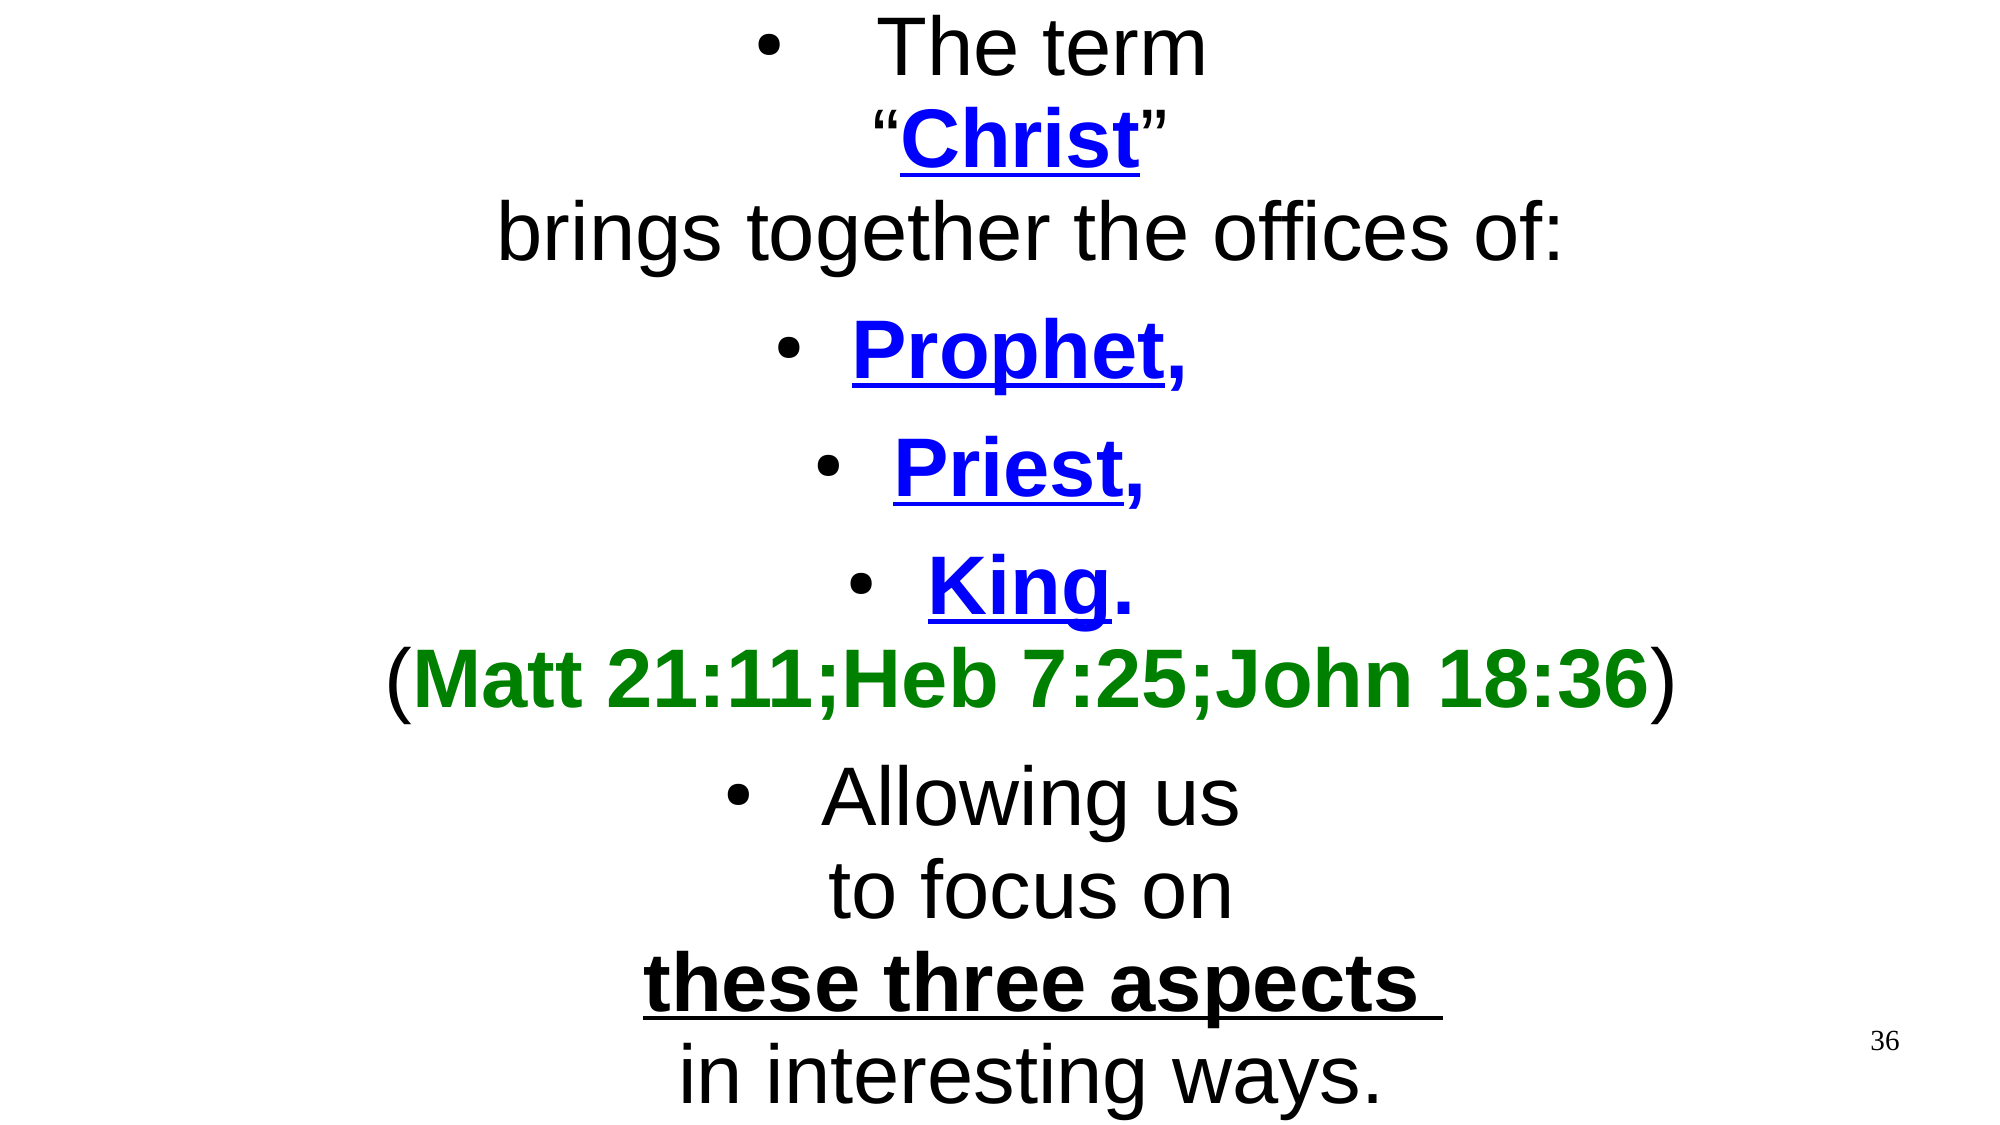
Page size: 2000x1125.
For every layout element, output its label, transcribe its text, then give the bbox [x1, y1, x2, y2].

list The term “Christ” brings together the offices of: Prophet, Priest, King. (Matt 21:11;Heb 7:25;John 18:36) Allowing us to focus on these three aspects in interesting ways. [0, 0, 1996, 1123]
